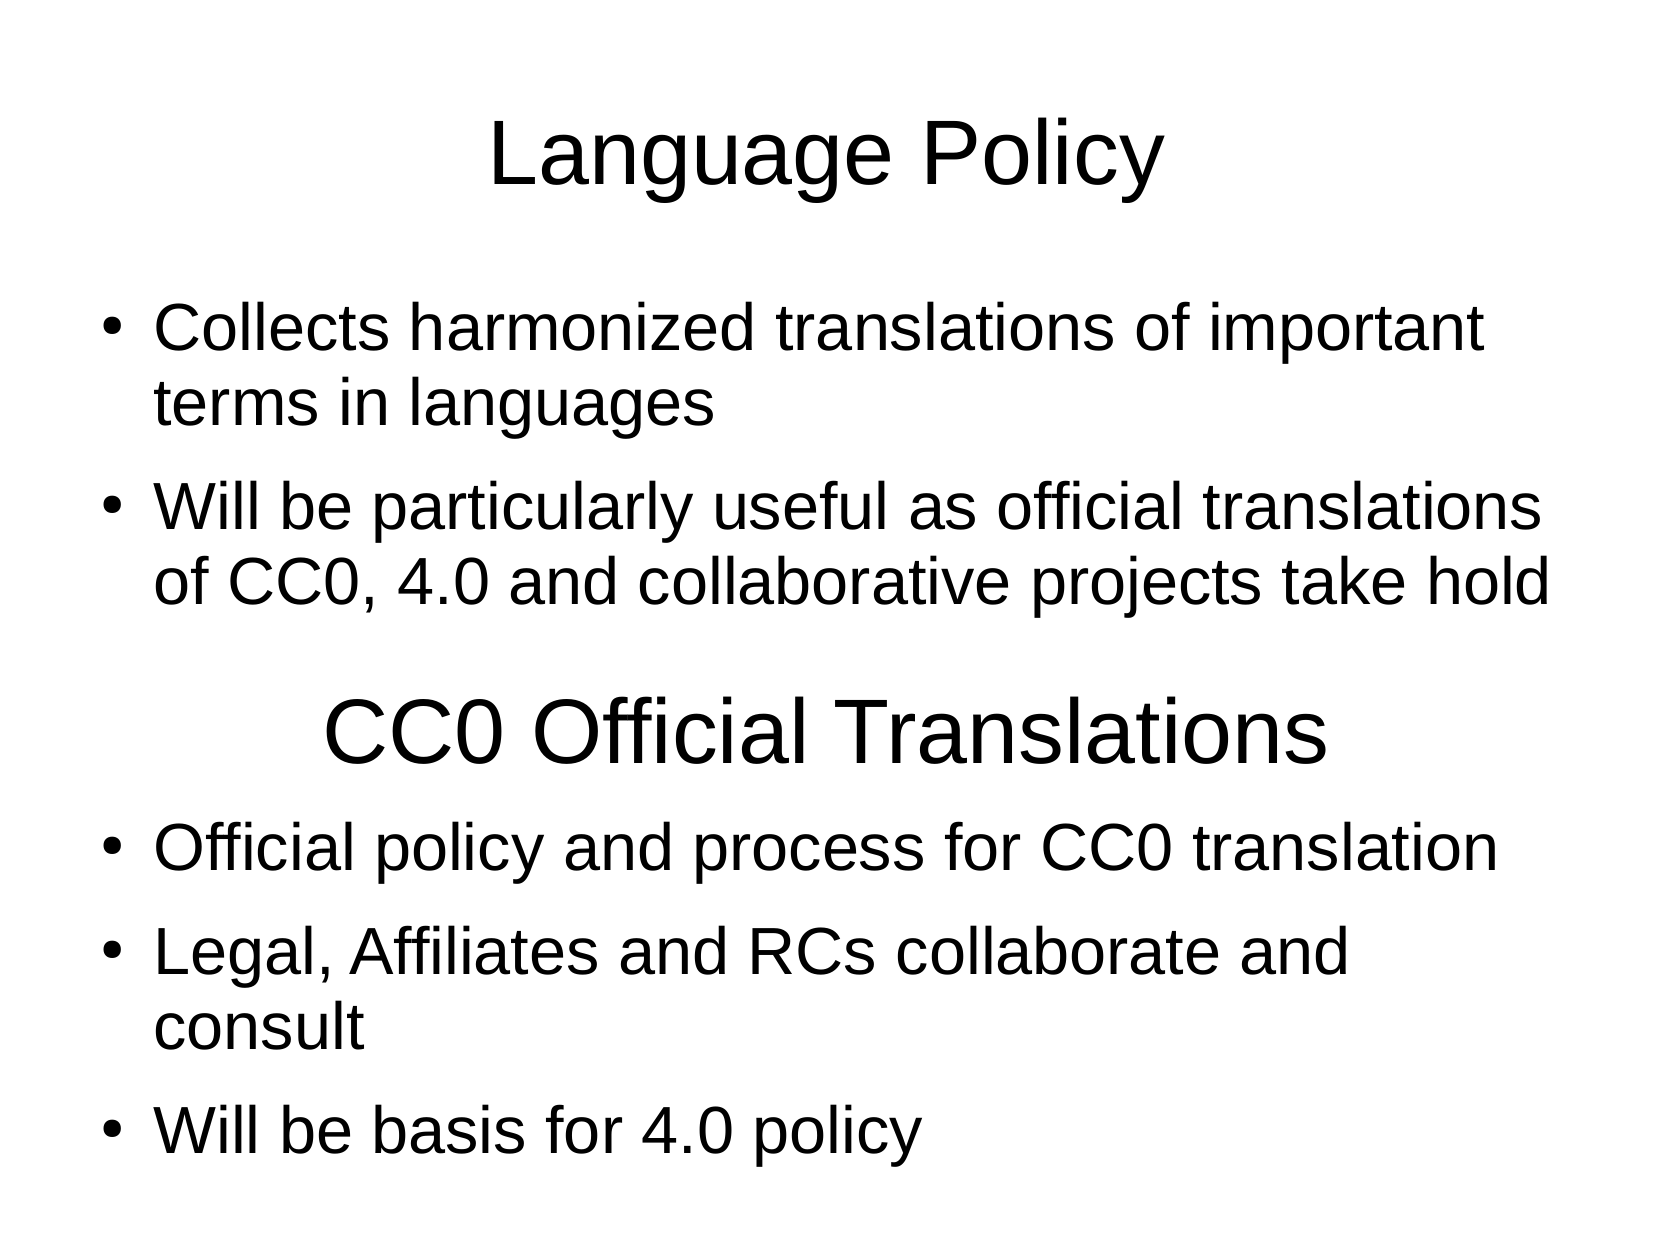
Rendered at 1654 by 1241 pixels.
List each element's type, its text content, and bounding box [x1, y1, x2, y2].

title Language Policy [82, 49, 1571, 257]
list Collects harmonized translations of important terms in languages Will be particularly useful as official translations of CC0, 4.0 and collaborative projects take hold [82, 290, 1571, 628]
list Official policy and process for CC0 translation Legal, Affiliates and RCs collaborate and consult Will be basis for 4.0 policy [82, 809, 1571, 1148]
title CC0 Official Translations [82, 628, 1571, 809]
